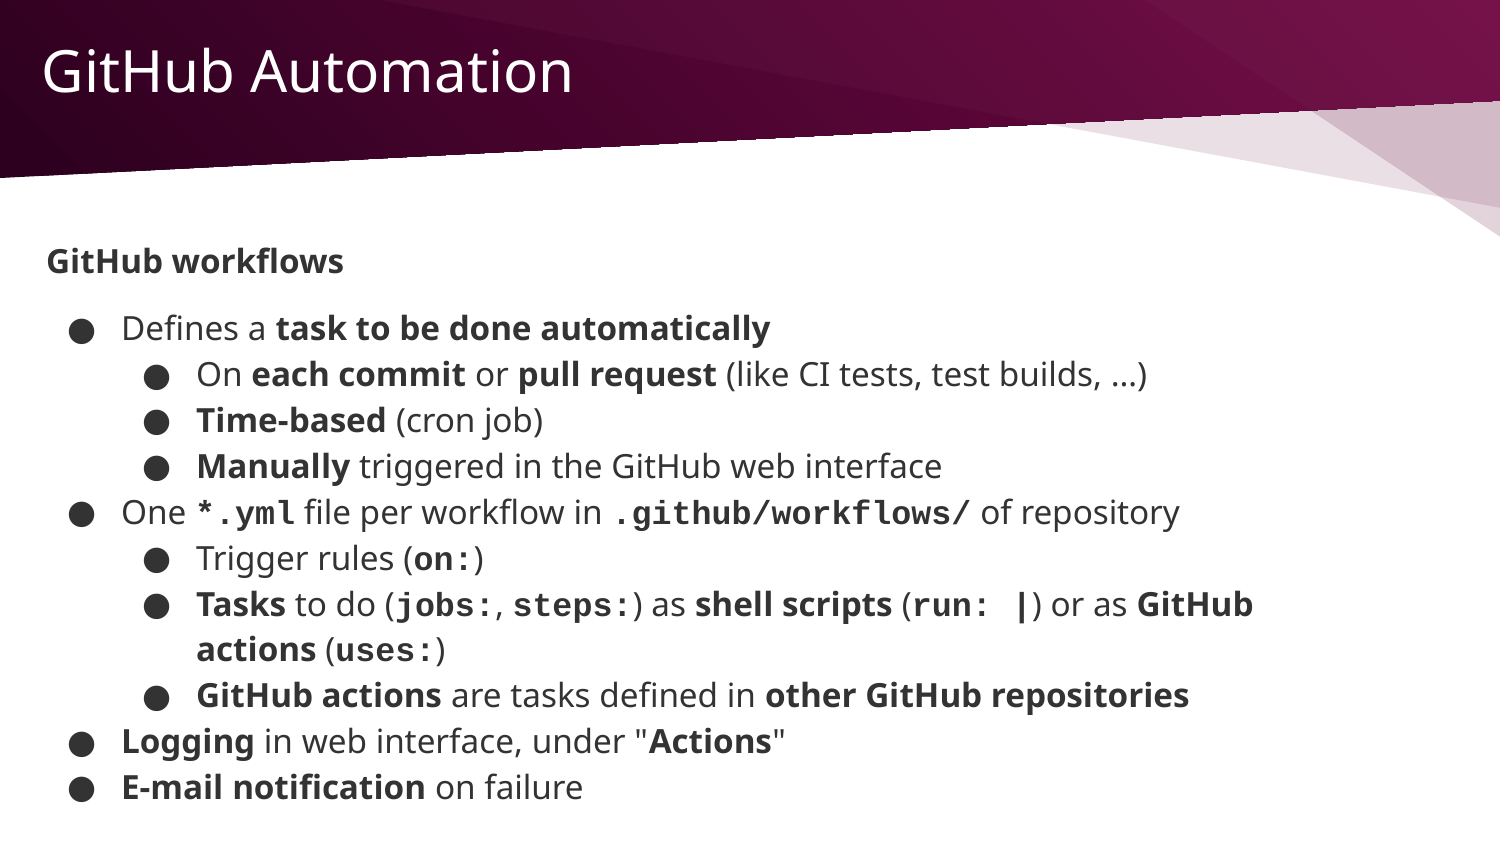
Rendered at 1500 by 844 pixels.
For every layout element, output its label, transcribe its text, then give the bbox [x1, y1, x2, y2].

list GitHub workflows Defines a task to be done automatically On each commit or pull request (like CI tests, test builds, …) Time-based (cron job) Manually triggered in the GitHub web interface One *.yml file per workflow in .github/workflows/ of repository Trigger rules (on:) Tasks to do (jobs:, steps:) as shell scripts (run: |) or as GitHub actions (uses:) GitHub actions are tasks defined in other GitHub repositories Logging in web interface, under "Actions" E-mail notification on failure [35, 229, 1324, 789]
title GitHub Automation [41, 5, 1336, 134]
